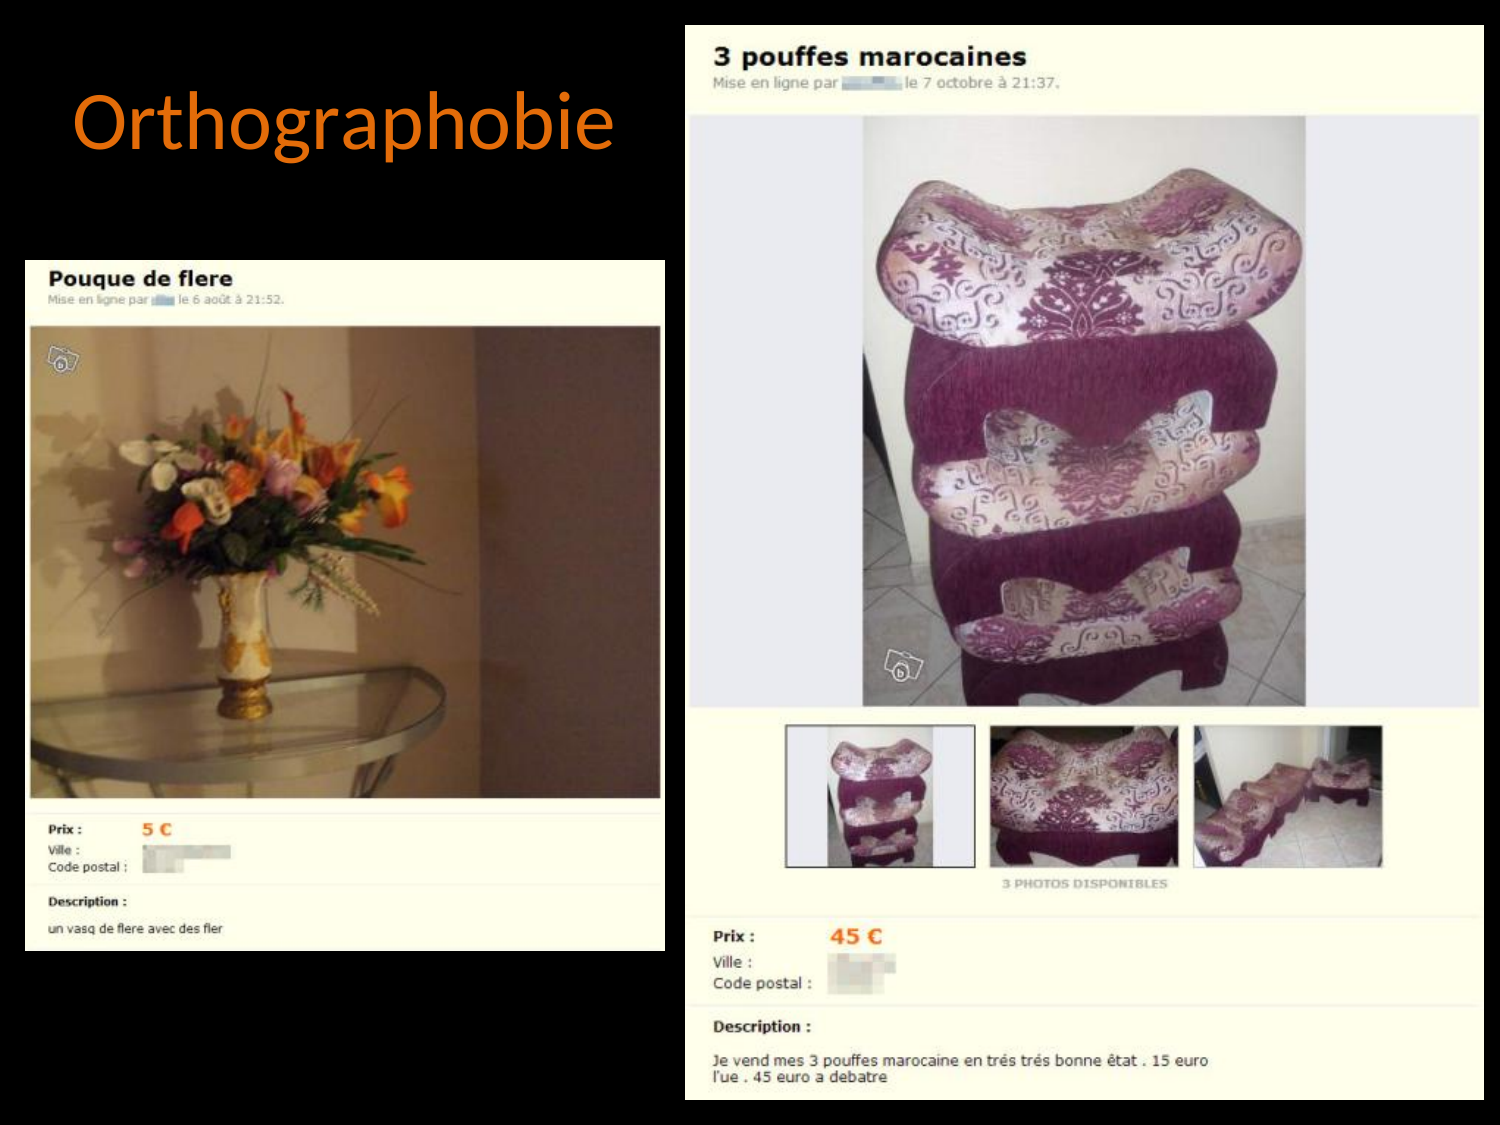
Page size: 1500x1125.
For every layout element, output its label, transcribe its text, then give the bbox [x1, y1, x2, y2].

text_box Orthographobie [52, 40, 638, 192]
picture [685, 25, 1484, 1101]
picture [25, 260, 665, 951]
